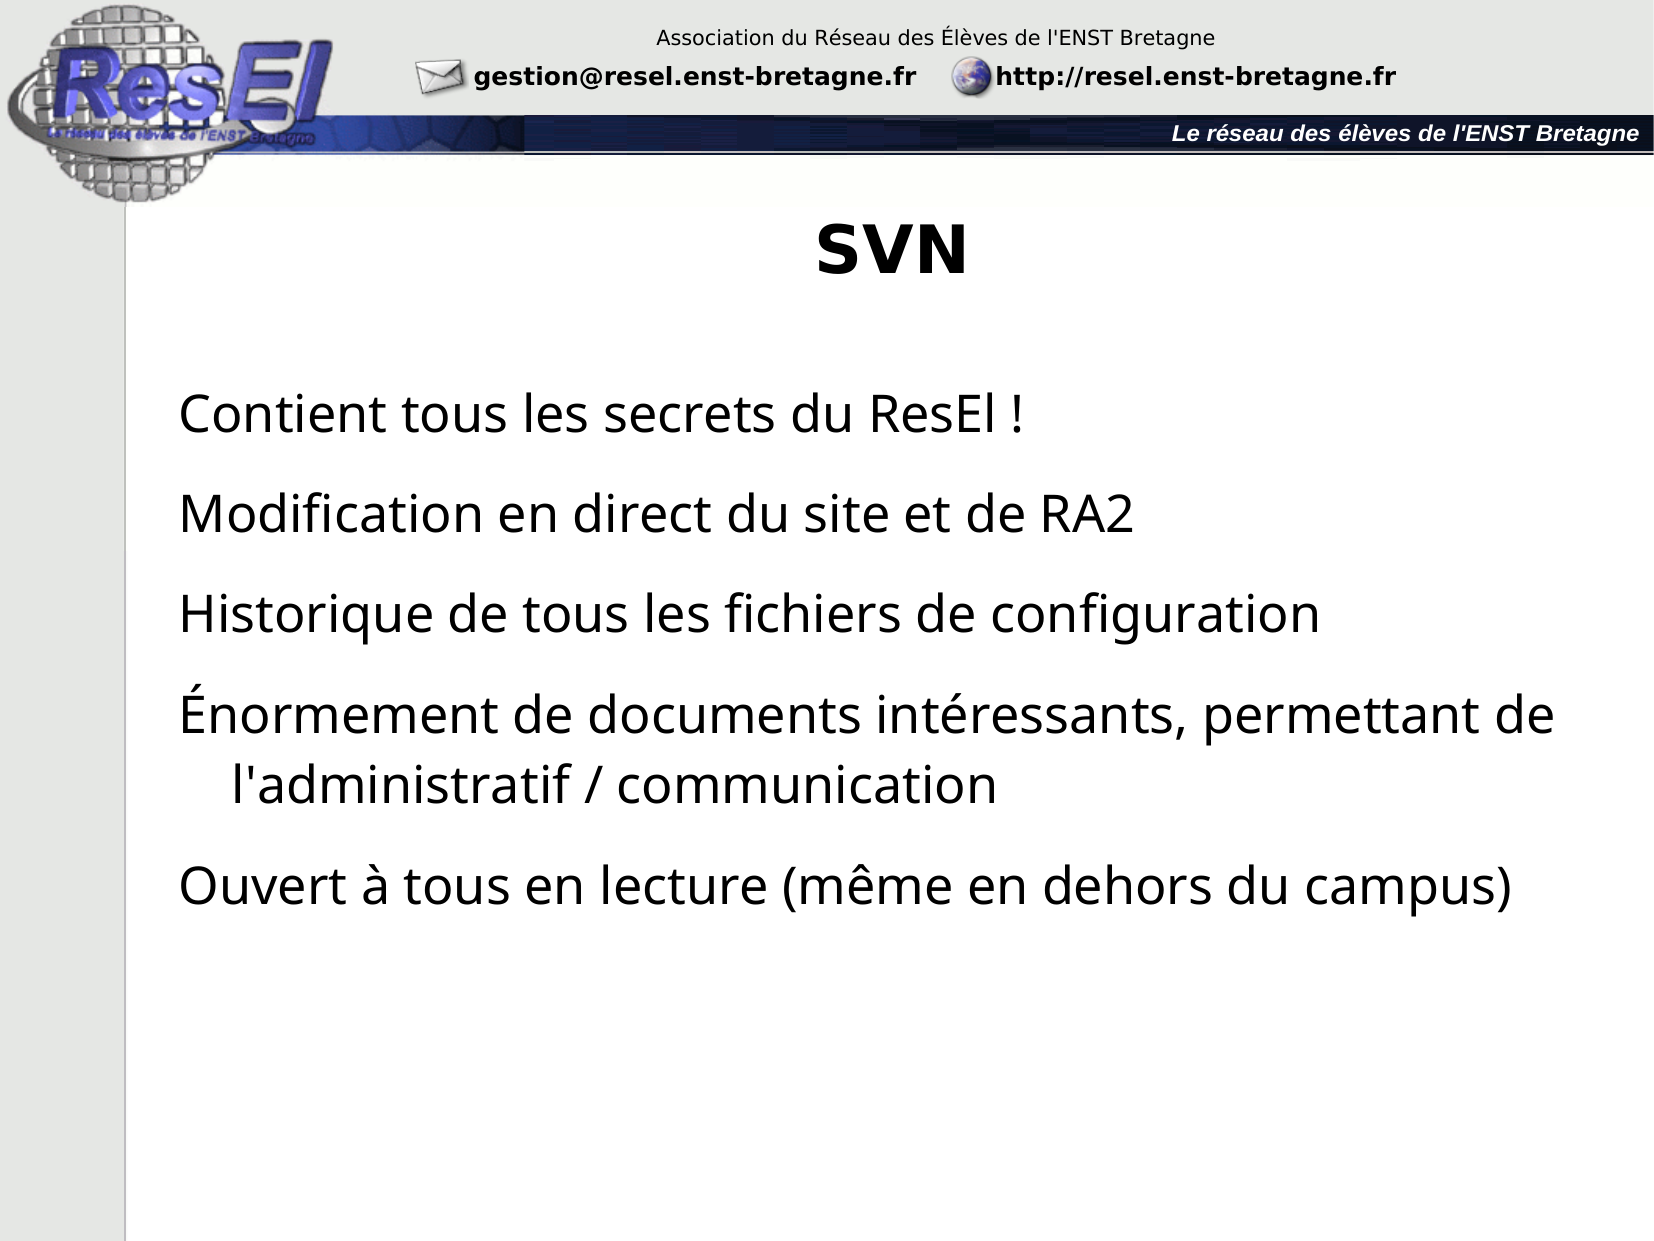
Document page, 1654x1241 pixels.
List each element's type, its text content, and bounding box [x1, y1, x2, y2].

picture [0, 0, 1654, 1241]
title SVN [195, 169, 1590, 333]
list Contient tous les secrets du ResEl ! Modification en direct du site et de RA2 Historique de tous les fichiers de configuration Énormement de documents intéressants, permettant de l'administratif / communication Ouvert à tous en lecture (même en dehors du campus) [161, 376, 1619, 1198]
